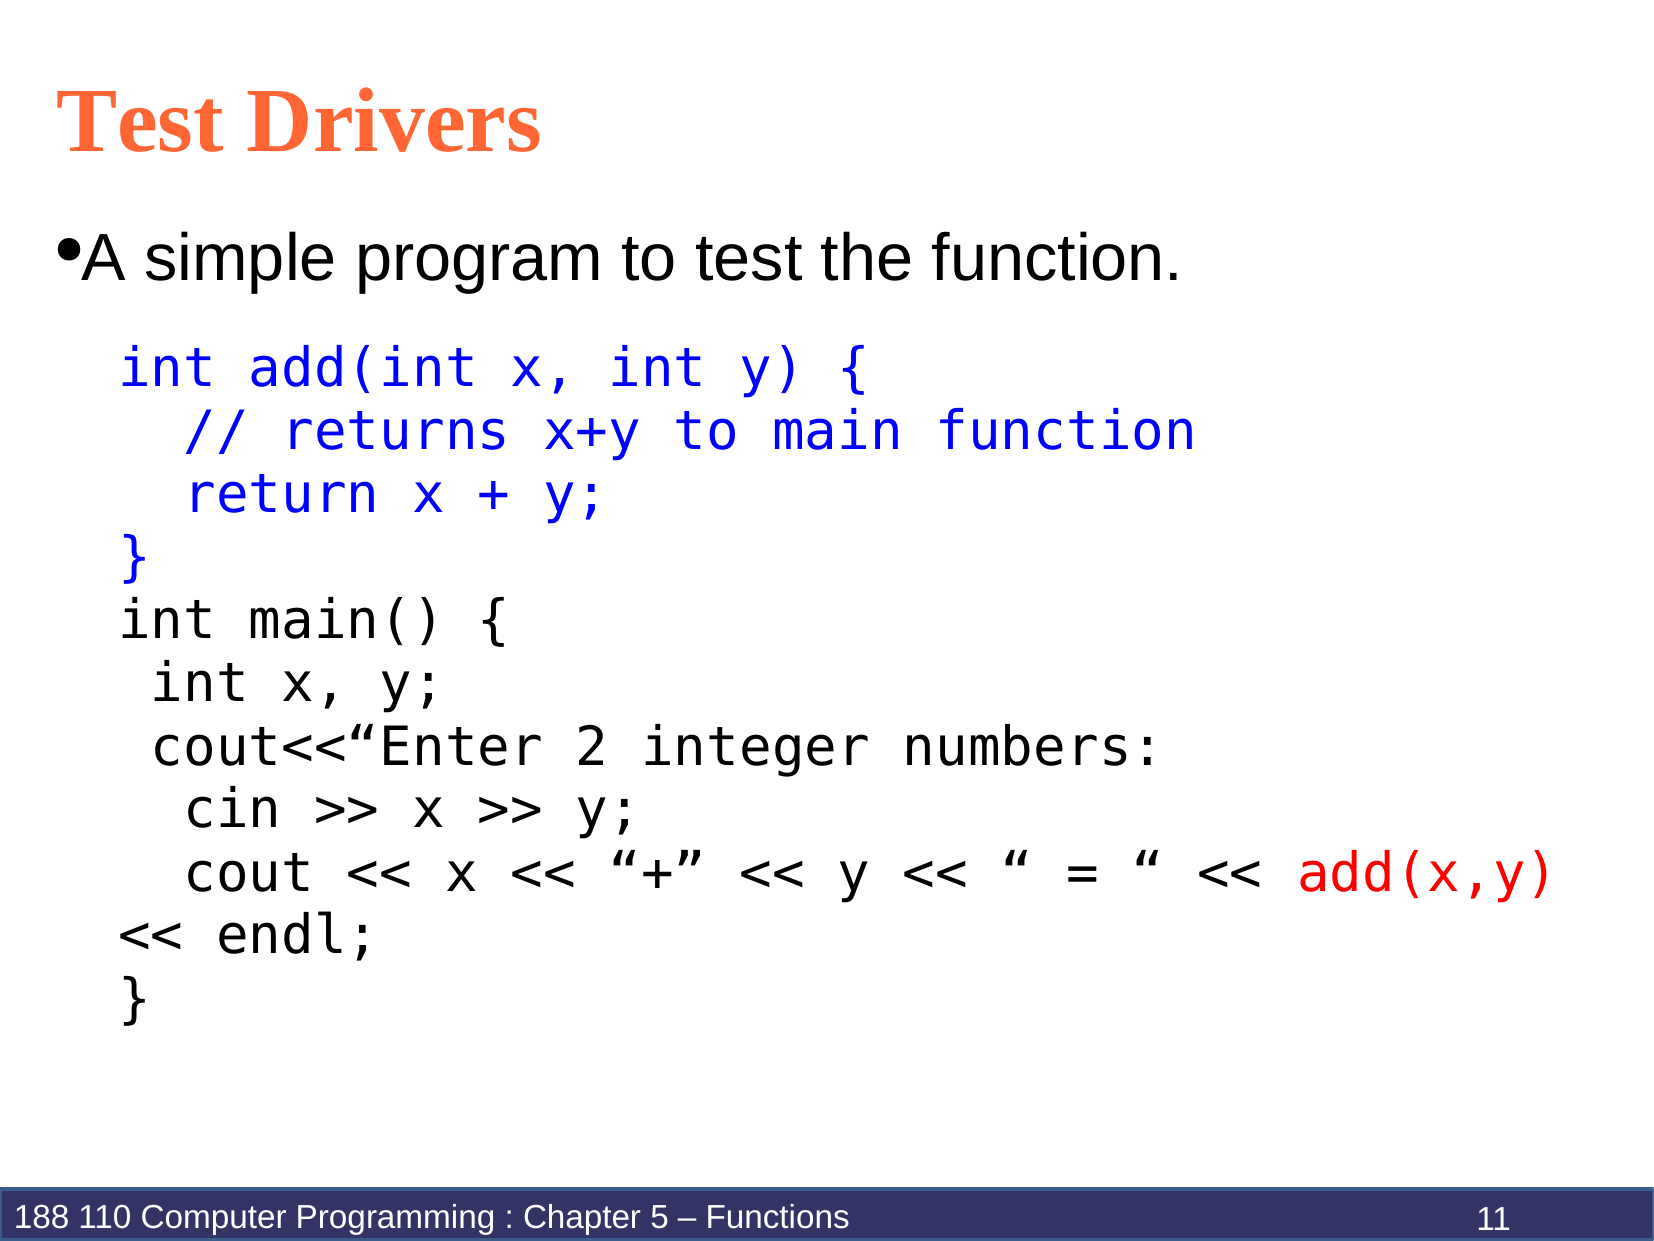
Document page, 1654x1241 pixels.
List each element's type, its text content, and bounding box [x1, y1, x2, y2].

text_box int add(int x, int y) { // returns x+y to main function return x + y; } int main() { int x, y; cout<<“Enter 2 integer numbers: cin >> x >> y; cout << x << “+” << y << “ = “ << add(x,y) << endl; } [118, 336, 1595, 1021]
list A simple program to test the function. [56, 214, 1591, 325]
title Test Drivers [55, 46, 1591, 182]
